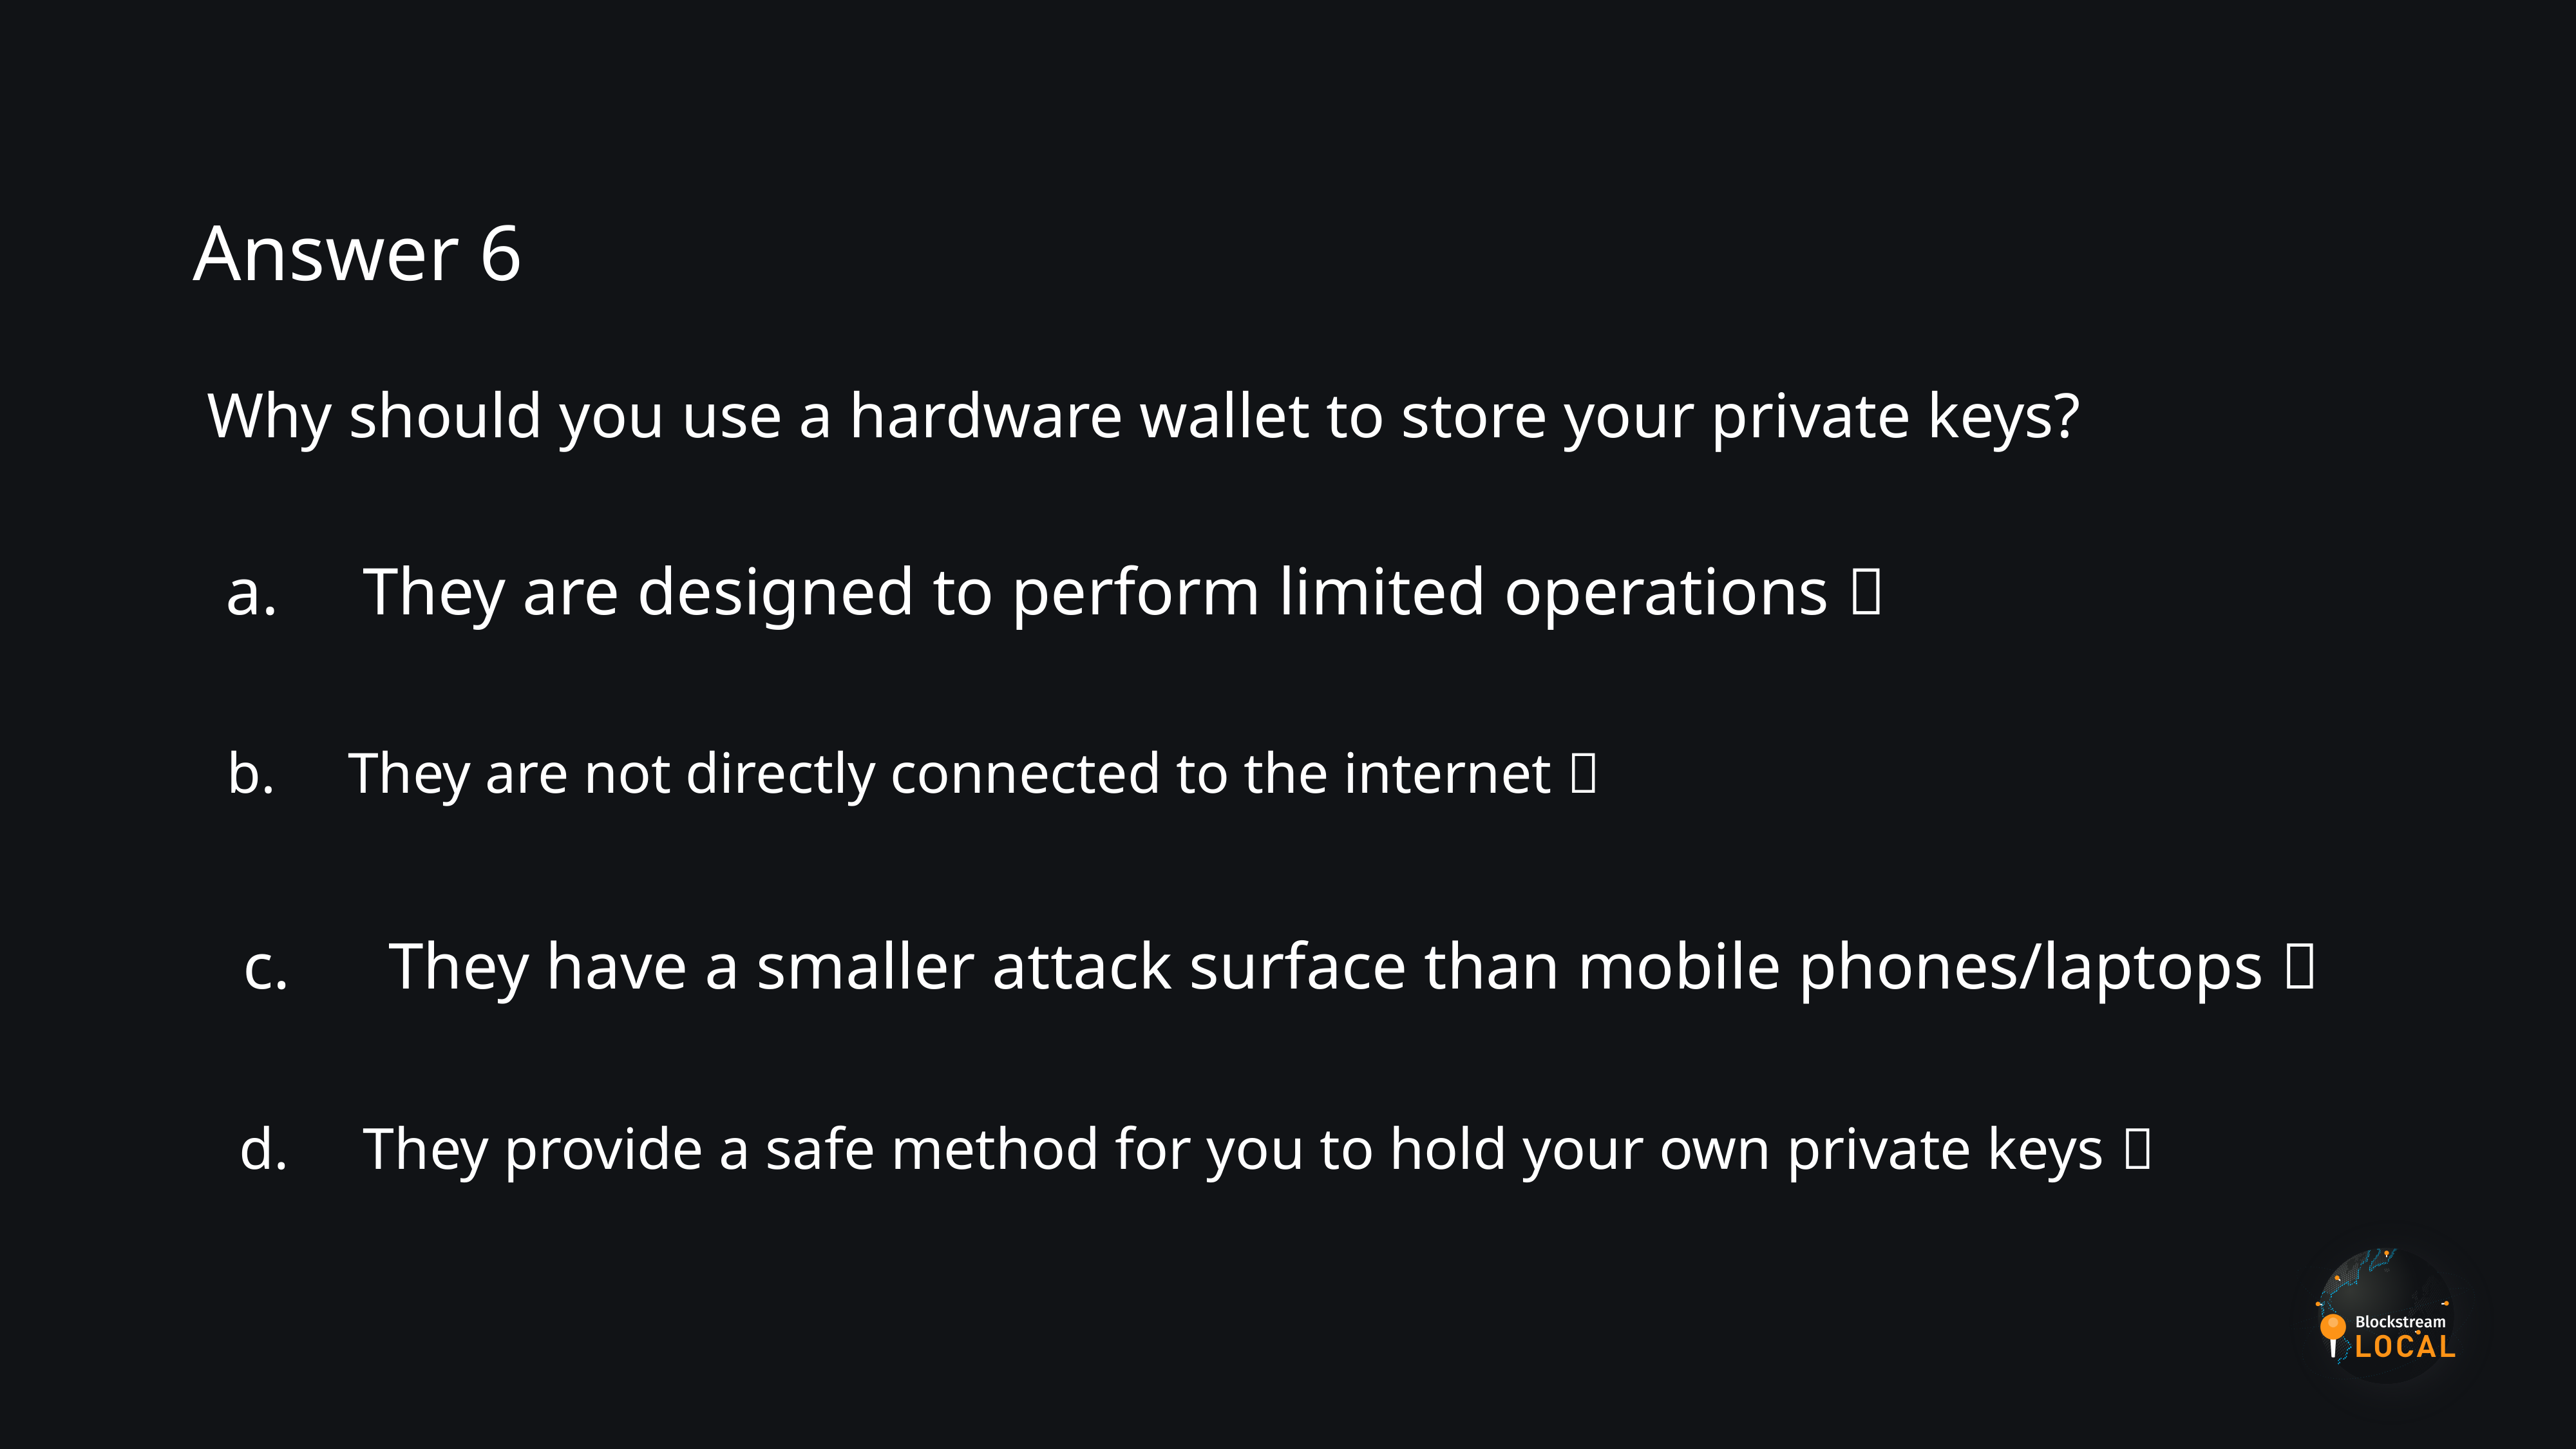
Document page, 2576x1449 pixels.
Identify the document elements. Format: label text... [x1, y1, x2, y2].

text_box b. They are not directly connected to the internet ✅ [173, 723, 1655, 848]
picture [2253, 1180, 2523, 1449]
text_box d. They provide a safe method for you to hold your own private keys ✅ [180, 1097, 2213, 1223]
list Answer 6 [180, 188, 1688, 314]
text_box c. They have a smaller attack surface than mobile phones/laptops ✅ [175, 910, 2388, 1036]
text_box Why should you use a hardware wallet to store your private keys? [155, 361, 2133, 486]
text_box a. They are designed to perform limited operations ✅ [140, 535, 1972, 660]
